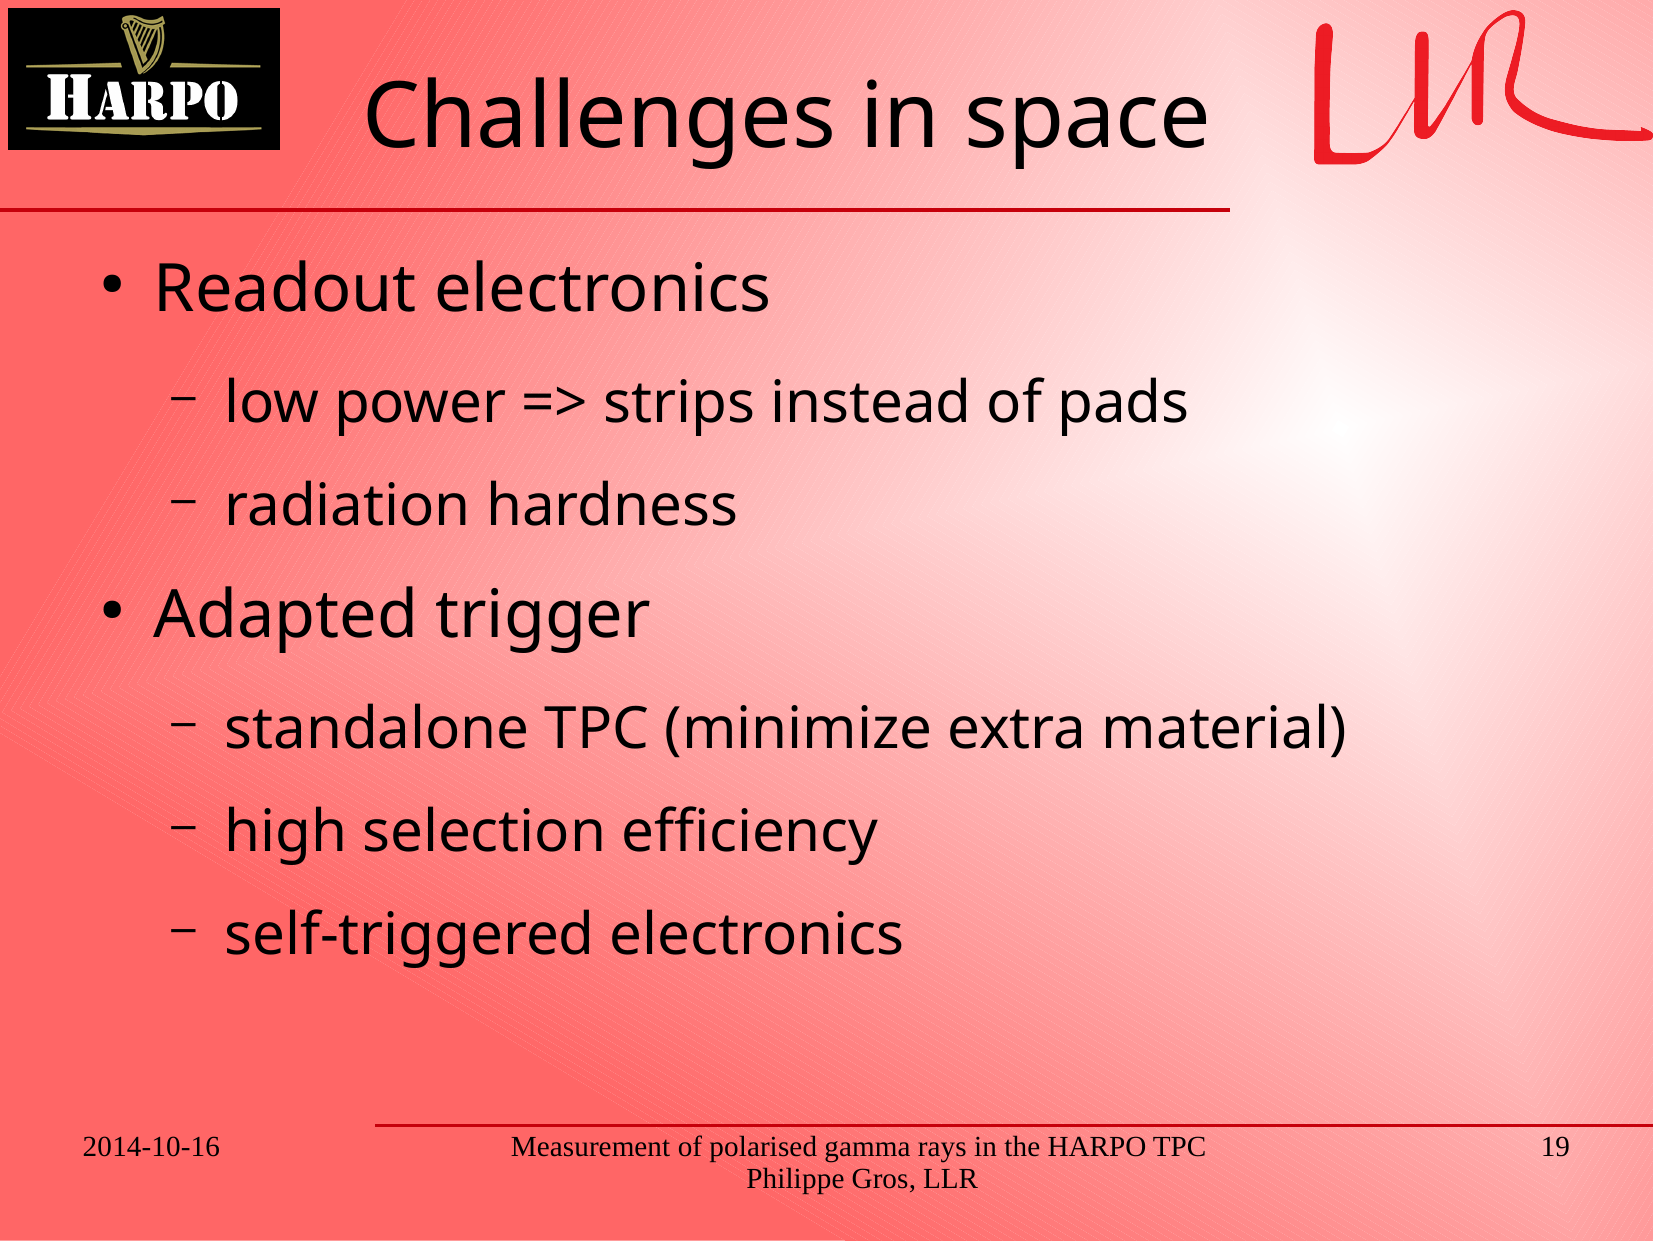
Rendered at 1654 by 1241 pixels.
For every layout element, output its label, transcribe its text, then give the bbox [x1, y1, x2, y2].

picture [1314, 10, 1653, 165]
list Readout electronics low power => strips instead of pads radiation hardness Adapted trigger standalone TPC (minimize extra material) high selection efficiency self-triggered electronics [82, 240, 1571, 1010]
picture [8, 8, 280, 150]
title Challenges in space [285, 15, 1291, 211]
